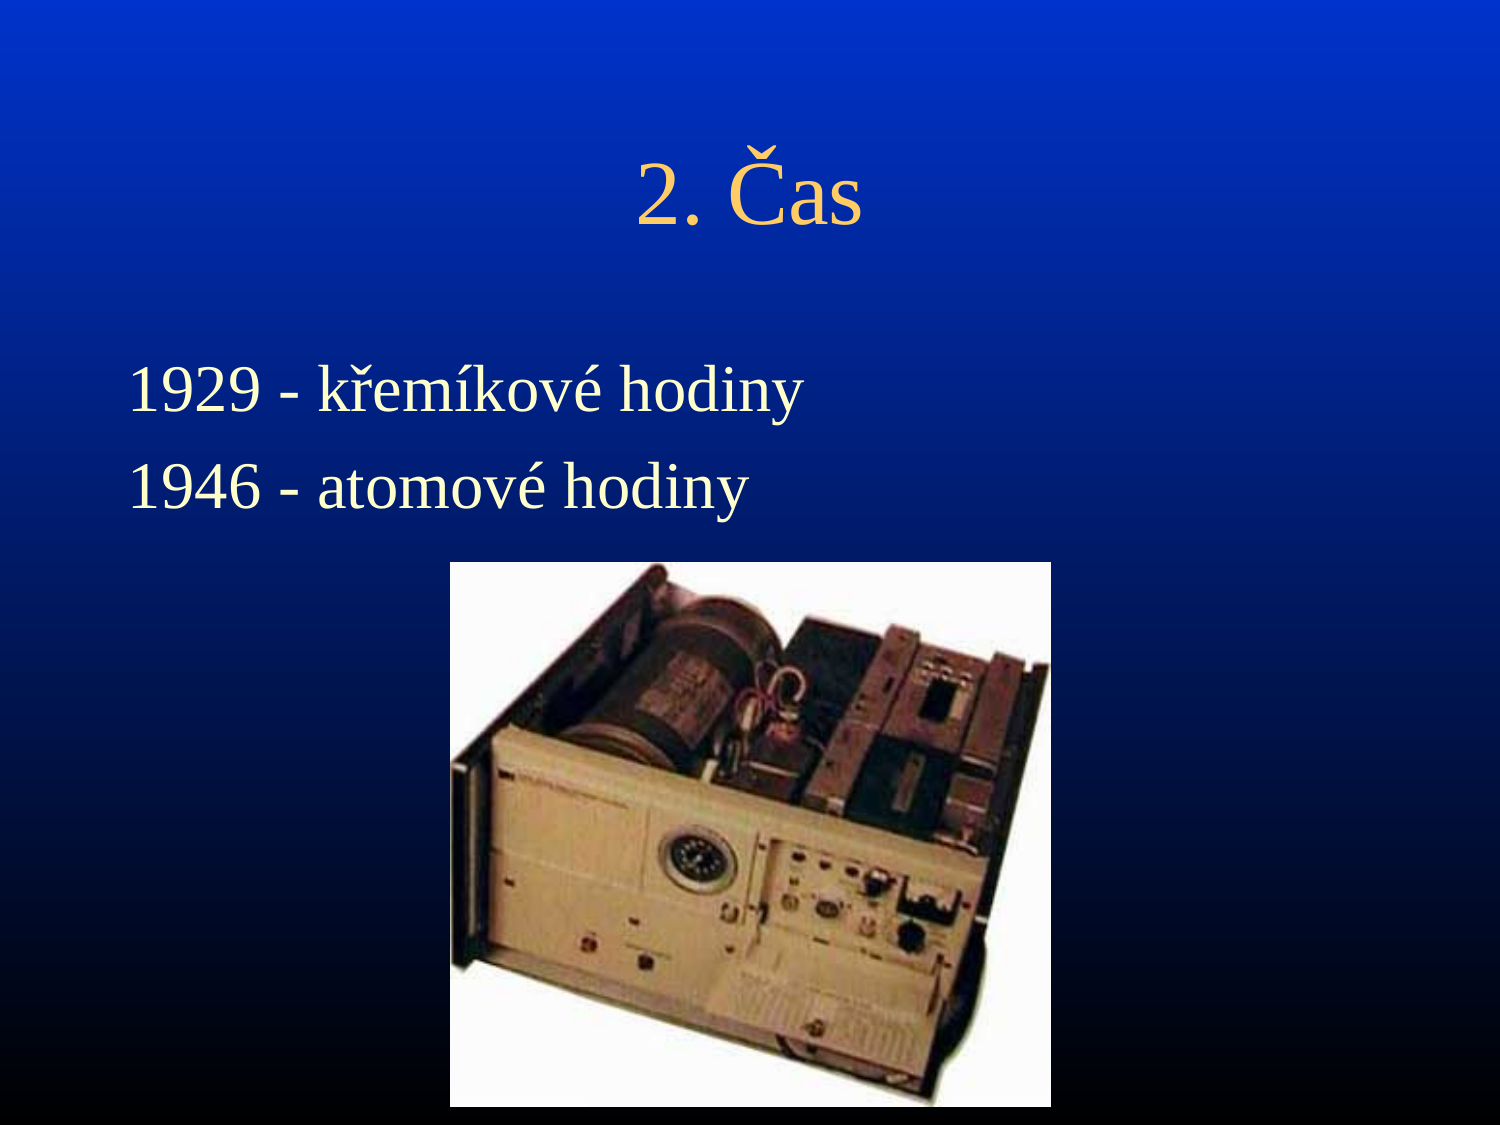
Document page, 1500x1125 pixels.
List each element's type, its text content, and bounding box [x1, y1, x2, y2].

list 1929 - křemíkové hodiny 1946 - atomové hodiny [112, 337, 1388, 1013]
title 2. Čas [112, 37, 1388, 250]
picture [450, 562, 1051, 1107]
